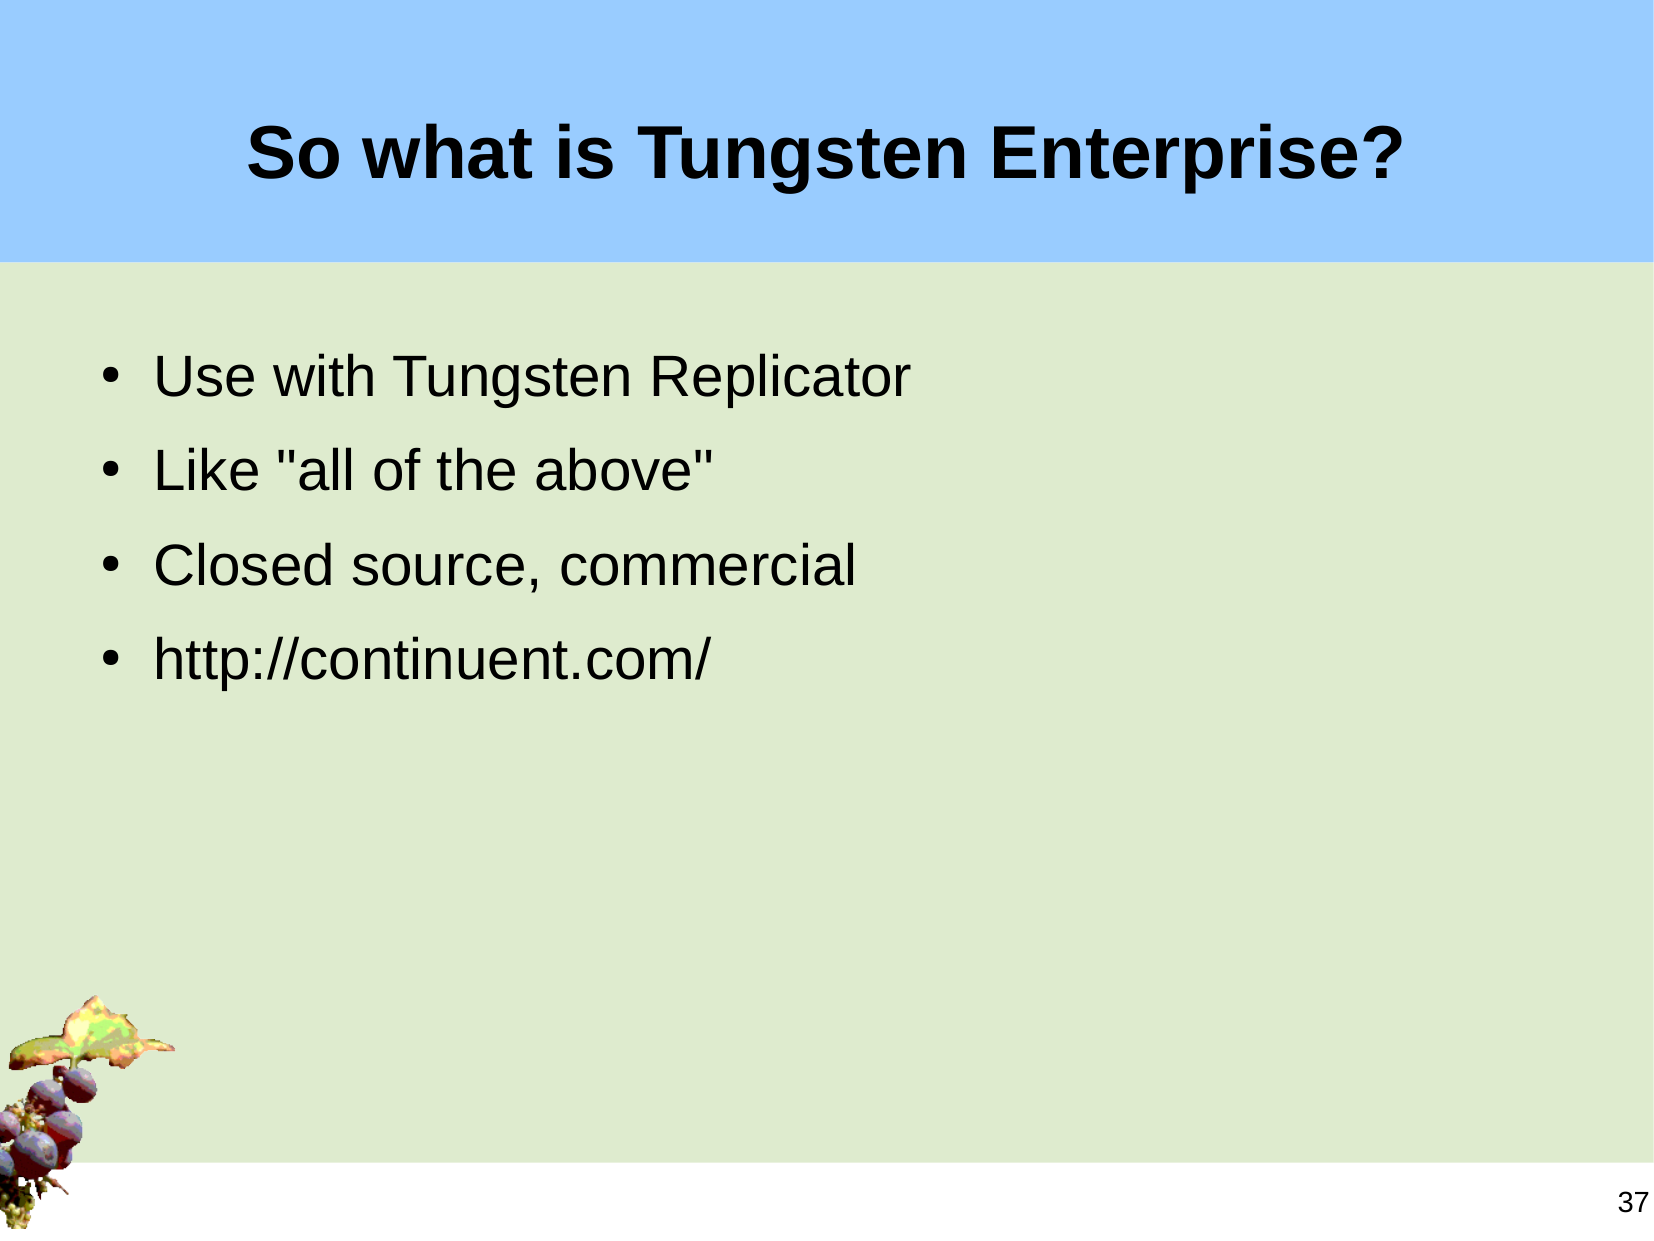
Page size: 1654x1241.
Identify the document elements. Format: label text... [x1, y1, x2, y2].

list Use with Tungsten Replicator Like "all of the above" Closed source, commercial http://continuent.com/ [82, 343, 1571, 1115]
title So what is Tungsten Enterprise? [82, 49, 1571, 257]
picture [0, 990, 188, 1229]
